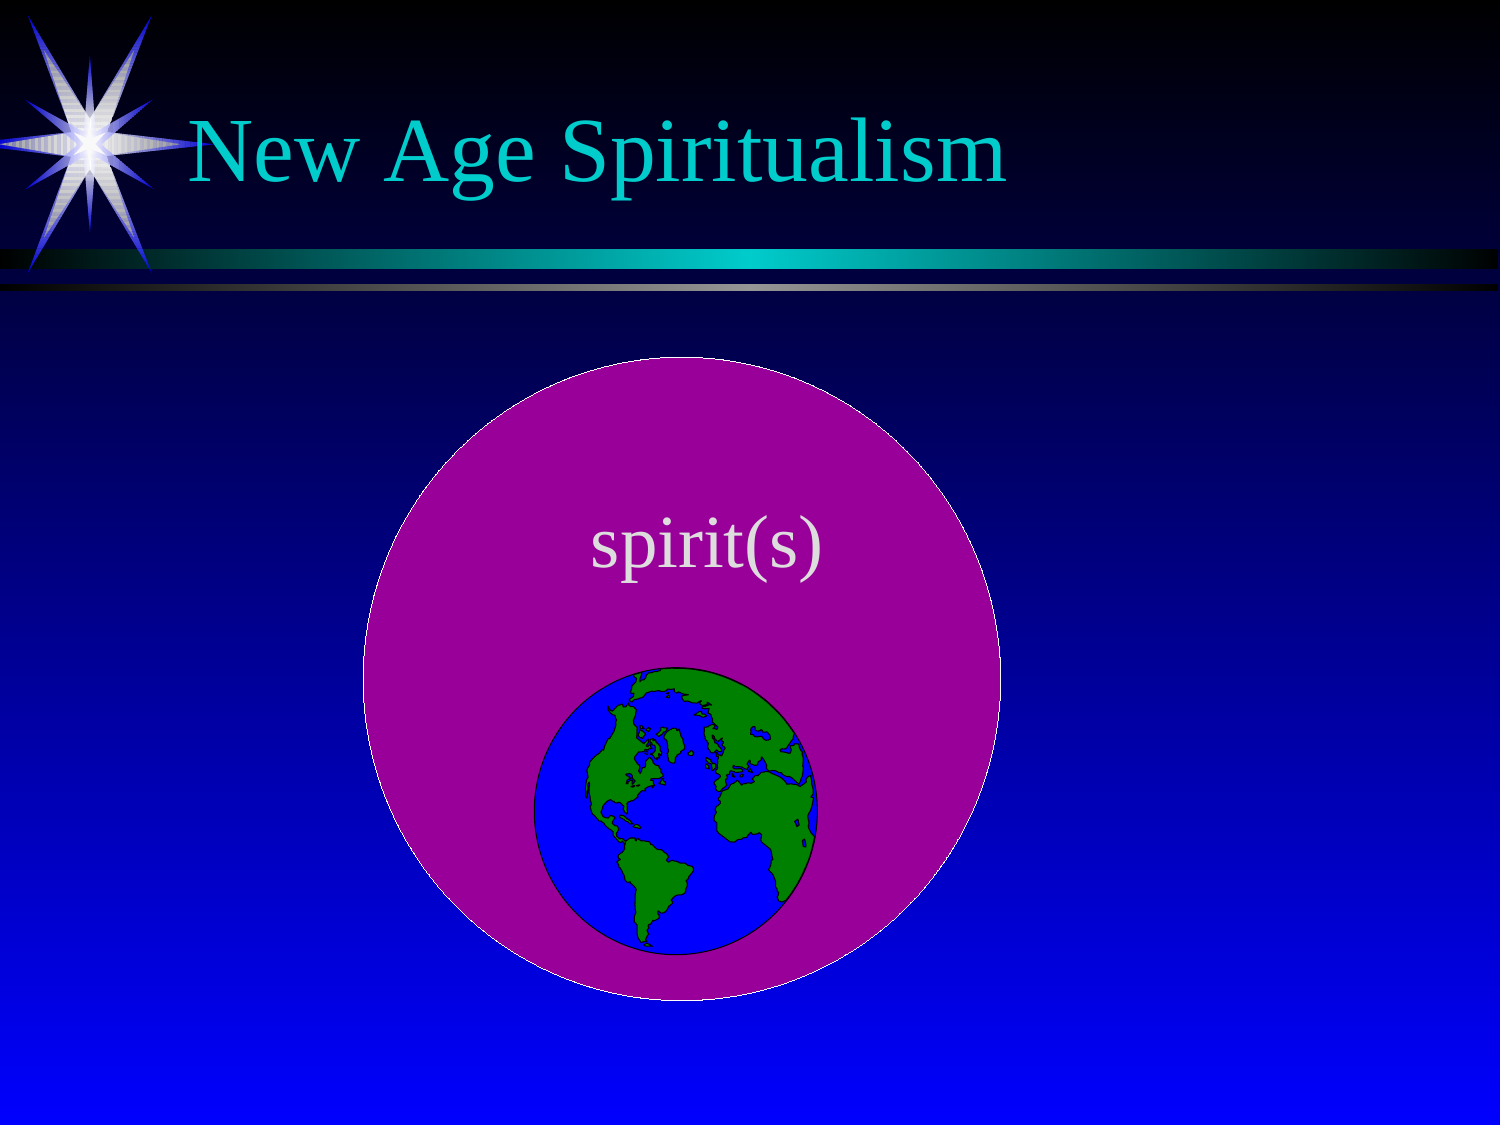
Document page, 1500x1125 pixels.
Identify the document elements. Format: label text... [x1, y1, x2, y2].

title New Age Spiritualism [187, 56, 1463, 244]
text_box spirit(s) [576, 493, 863, 592]
chart [533, 667, 819, 956]
text_box [363, 357, 1001, 1001]
